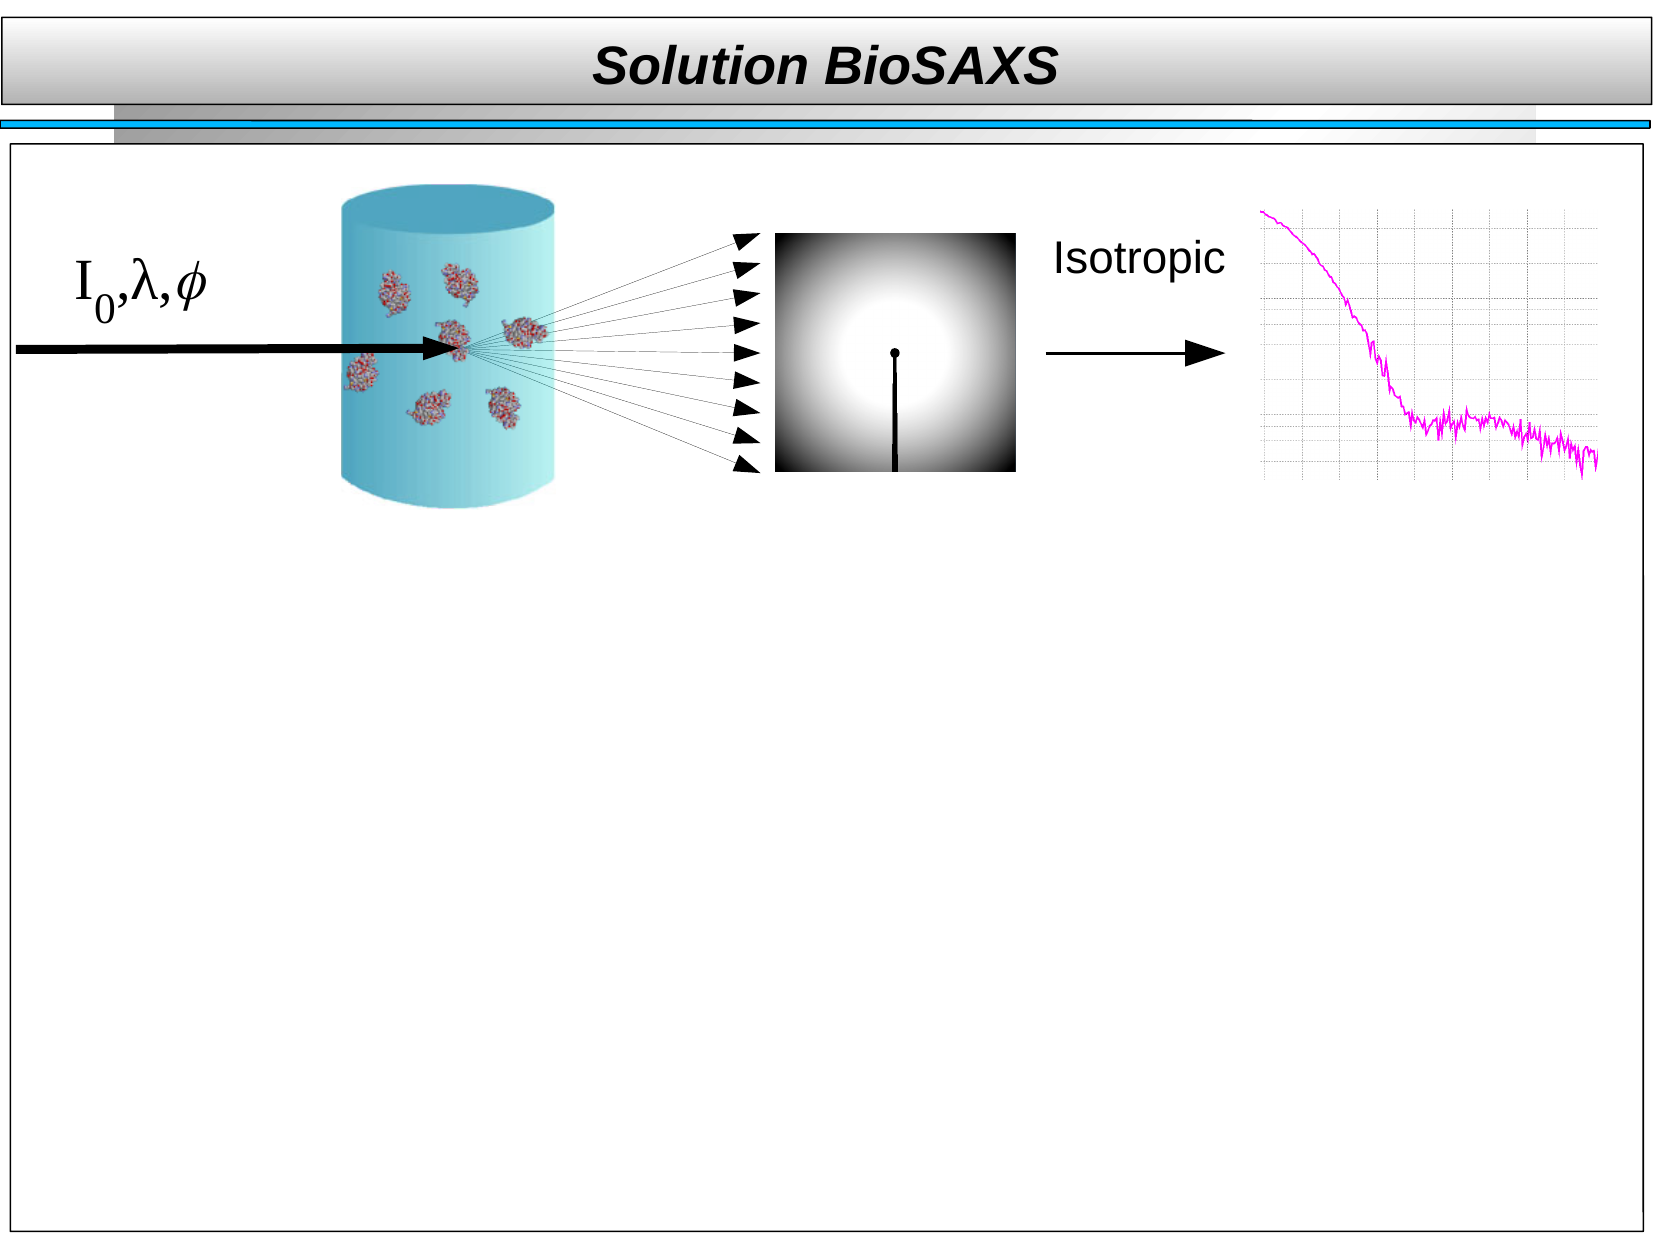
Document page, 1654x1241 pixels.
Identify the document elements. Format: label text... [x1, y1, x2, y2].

picture [1260, 209, 1598, 481]
text_box [0, 120, 1651, 129]
picture [341, 183, 556, 511]
text_box Solution BioSAXS [1, 17, 1652, 105]
text_box I0,λ,f [60, 225, 219, 341]
text_box Isotropic [1037, 225, 1242, 292]
picture [775, 233, 1016, 472]
